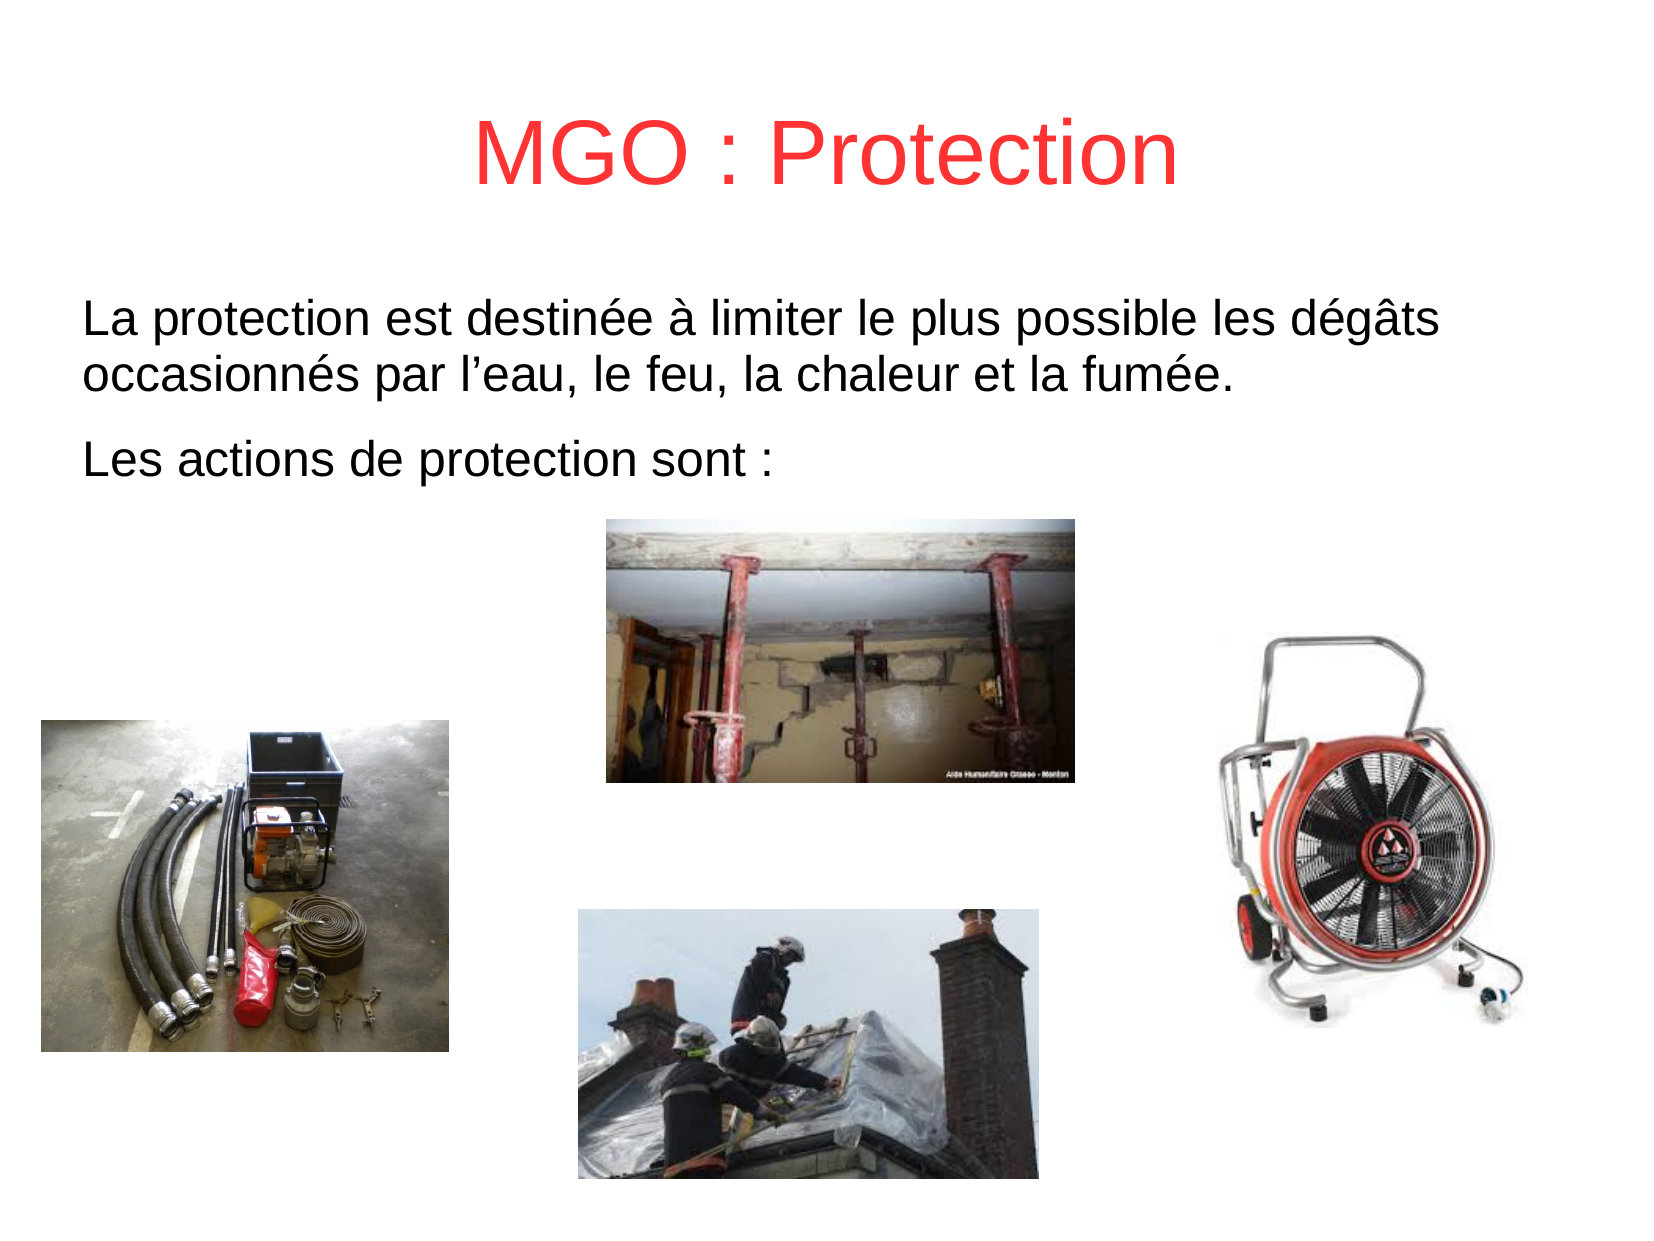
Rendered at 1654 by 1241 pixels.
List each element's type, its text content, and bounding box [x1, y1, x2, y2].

list La protection est destinée à limiter le plus possible les dégâts occasionnés par l’eau, le feu, la chaleur et la fumée. Les actions de protection sont : [82, 290, 1571, 1010]
picture [1216, 632, 1528, 1028]
picture [578, 909, 1039, 1179]
picture [606, 519, 1075, 783]
picture [41, 720, 449, 1052]
title MGO : Protection [82, 49, 1571, 257]
